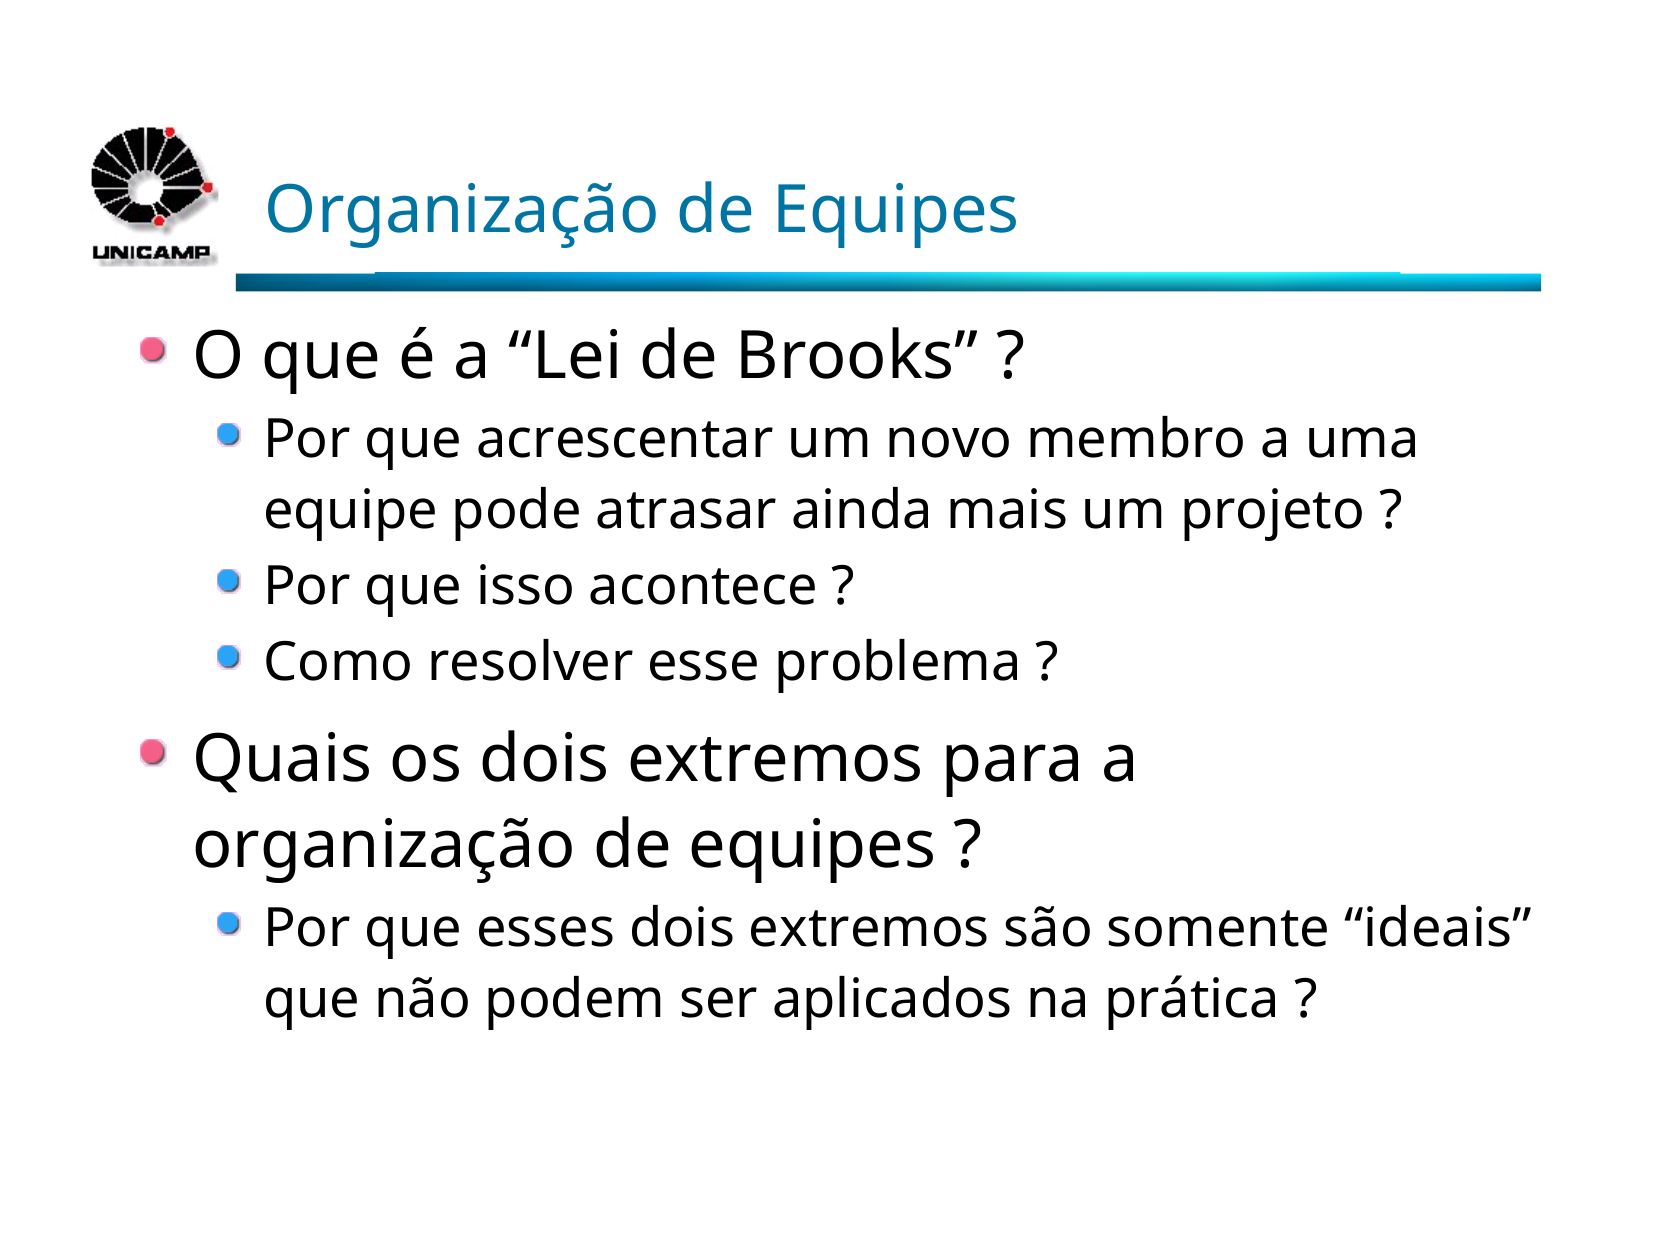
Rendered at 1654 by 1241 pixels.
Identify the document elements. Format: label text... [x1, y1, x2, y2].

list O que é a “Lei de Brooks” ? Por que acrescentar um novo membro a uma equipe pode atrasar ainda mais um projeto ? Por que isso acontece ? Como resolver esse problema ? Quais os dois extremos para a organização de equipes ? Por que esses dois extremos são somente “ideais” que não podem ser aplicados na prática ? [121, 309, 1534, 1167]
picture [125, 272, 1654, 295]
title Organização de Equipes [264, 57, 1534, 250]
